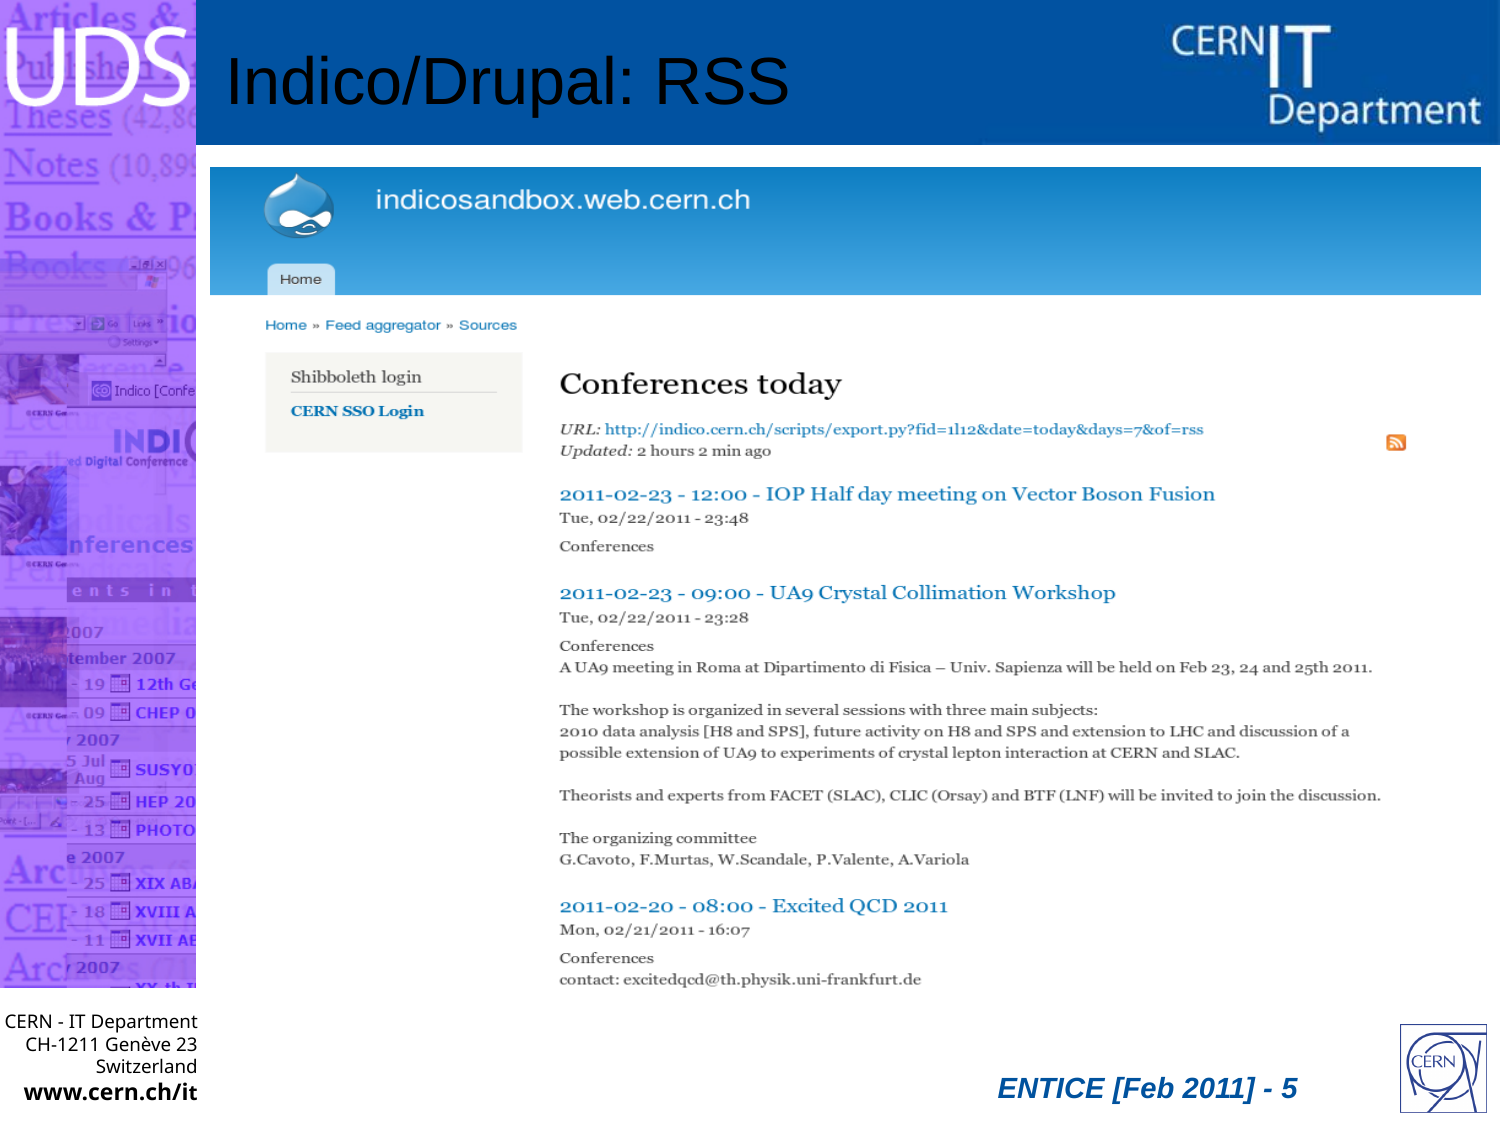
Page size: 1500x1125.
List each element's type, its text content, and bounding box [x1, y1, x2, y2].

picture [210, 167, 1481, 1013]
title Indico/Drupal: RSS [225, 19, 1125, 143]
picture [0, 0, 1500, 988]
picture [1400, 1024, 1487, 1113]
